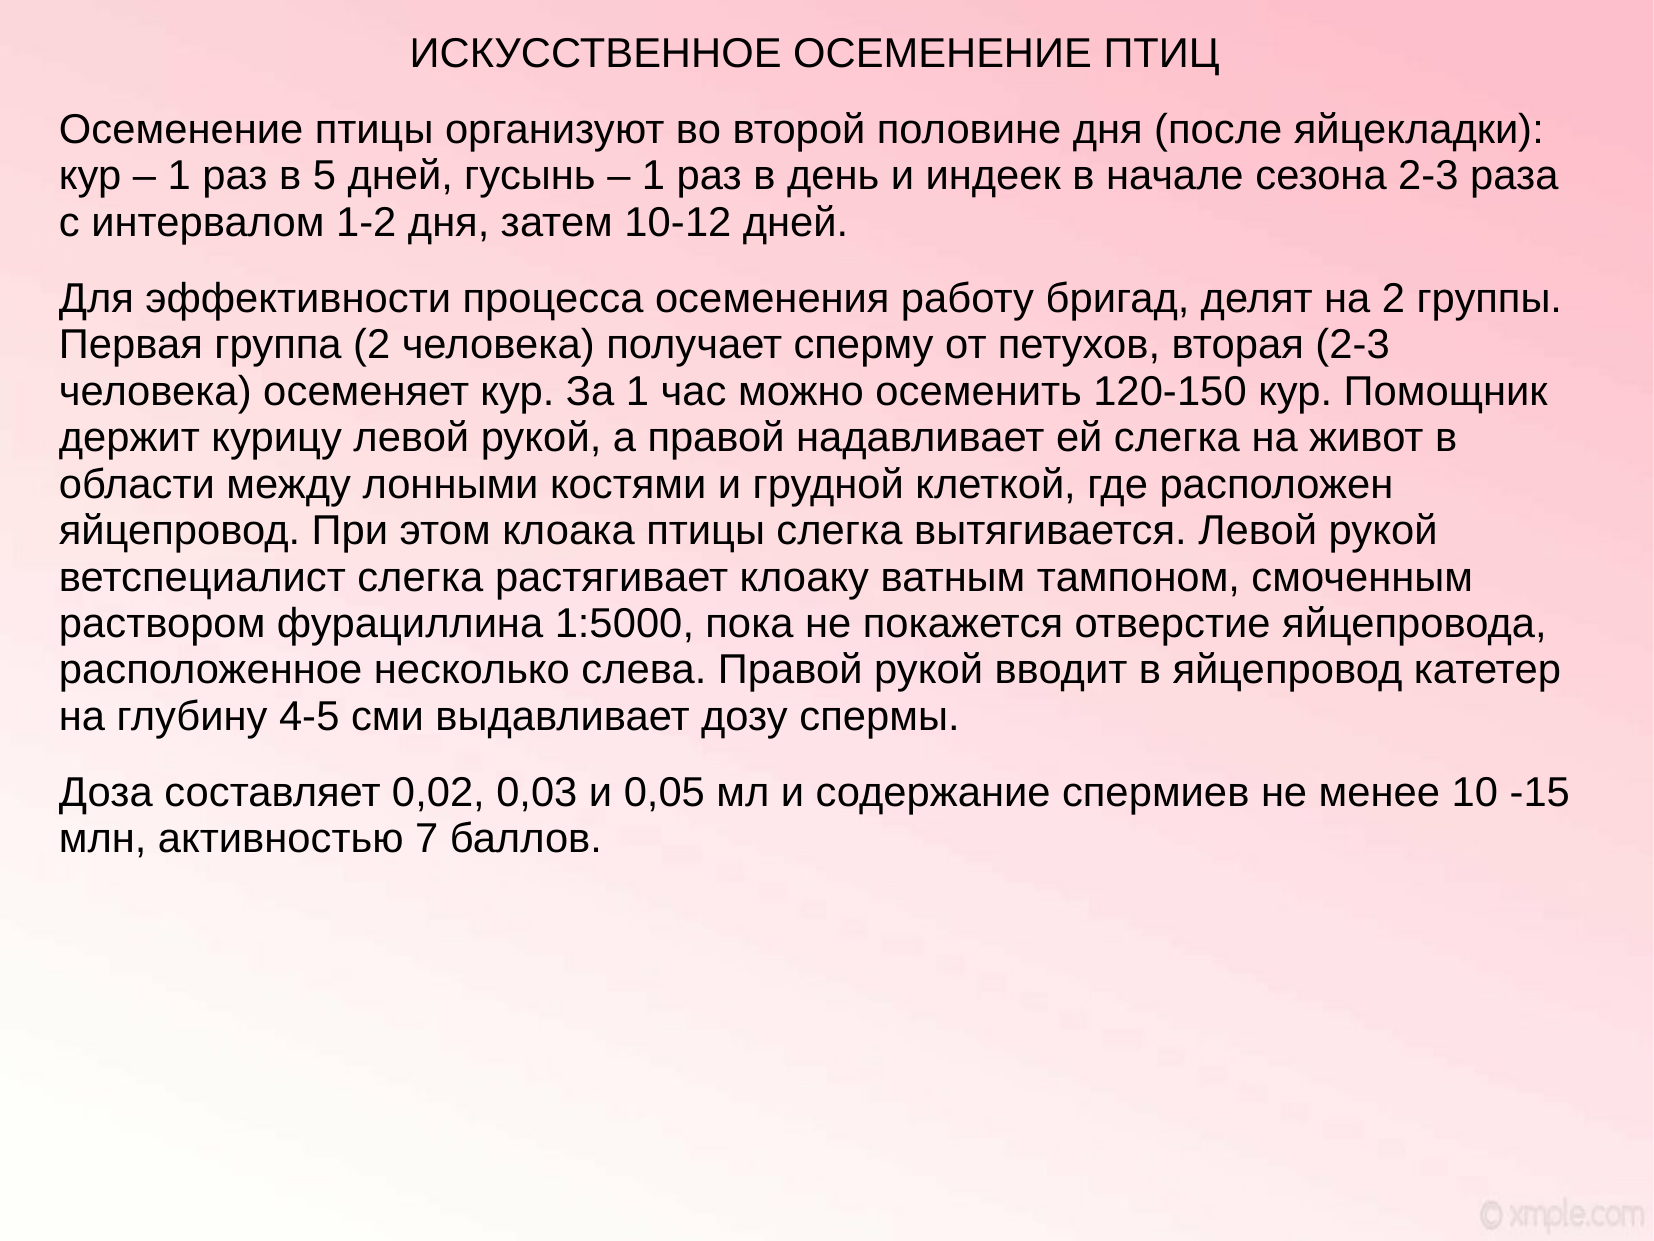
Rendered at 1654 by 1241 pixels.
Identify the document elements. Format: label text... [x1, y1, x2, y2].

picture [0, 0, 1654, 1241]
list ИСКУССТВЕННОЕ ОСЕМЕНЕНИЕ ПТИЦ Осеменение птицы организуют во второй половине дня (после яйцекладки): кур – 1 раз в 5 дней, гусынь – 1 раз в день и индеек в начале сезона 2-3 раза с интервалом 1-2 дня, затем 10-12 дней. Для эффективности процесса осеменения работу бригад, делят на 2 группы. Первая группа (2 человека) получает сперму от петухов, вторая (2-3 человека) осеменяет кур. За 1 час можно осеменить 120-150 кур. Помощник держит курицу левой рукой, а правой надавливает ей слегка на живот в области между лонными костями и грудной клеткой, где расположен яйцепровод. При этом клоака птицы слегка вытягивается. Левой рукой ветспециалист слегка растягивает клоаку ватным тампоном, смоченным раствором фурациллина 1:5000, пока не покажется отверстие яйцепровода, расположенное несколько слева. Правой рукой вводит в яйцепровод катетер на глубину 4-5 сми выдавливает дозу спермы. Доза составляет 0,02, 0,03 и 0,05 мл и содержание спермиев не менее 10 -15 млн, активностью 7 баллов. [59, 29, 1571, 1128]
